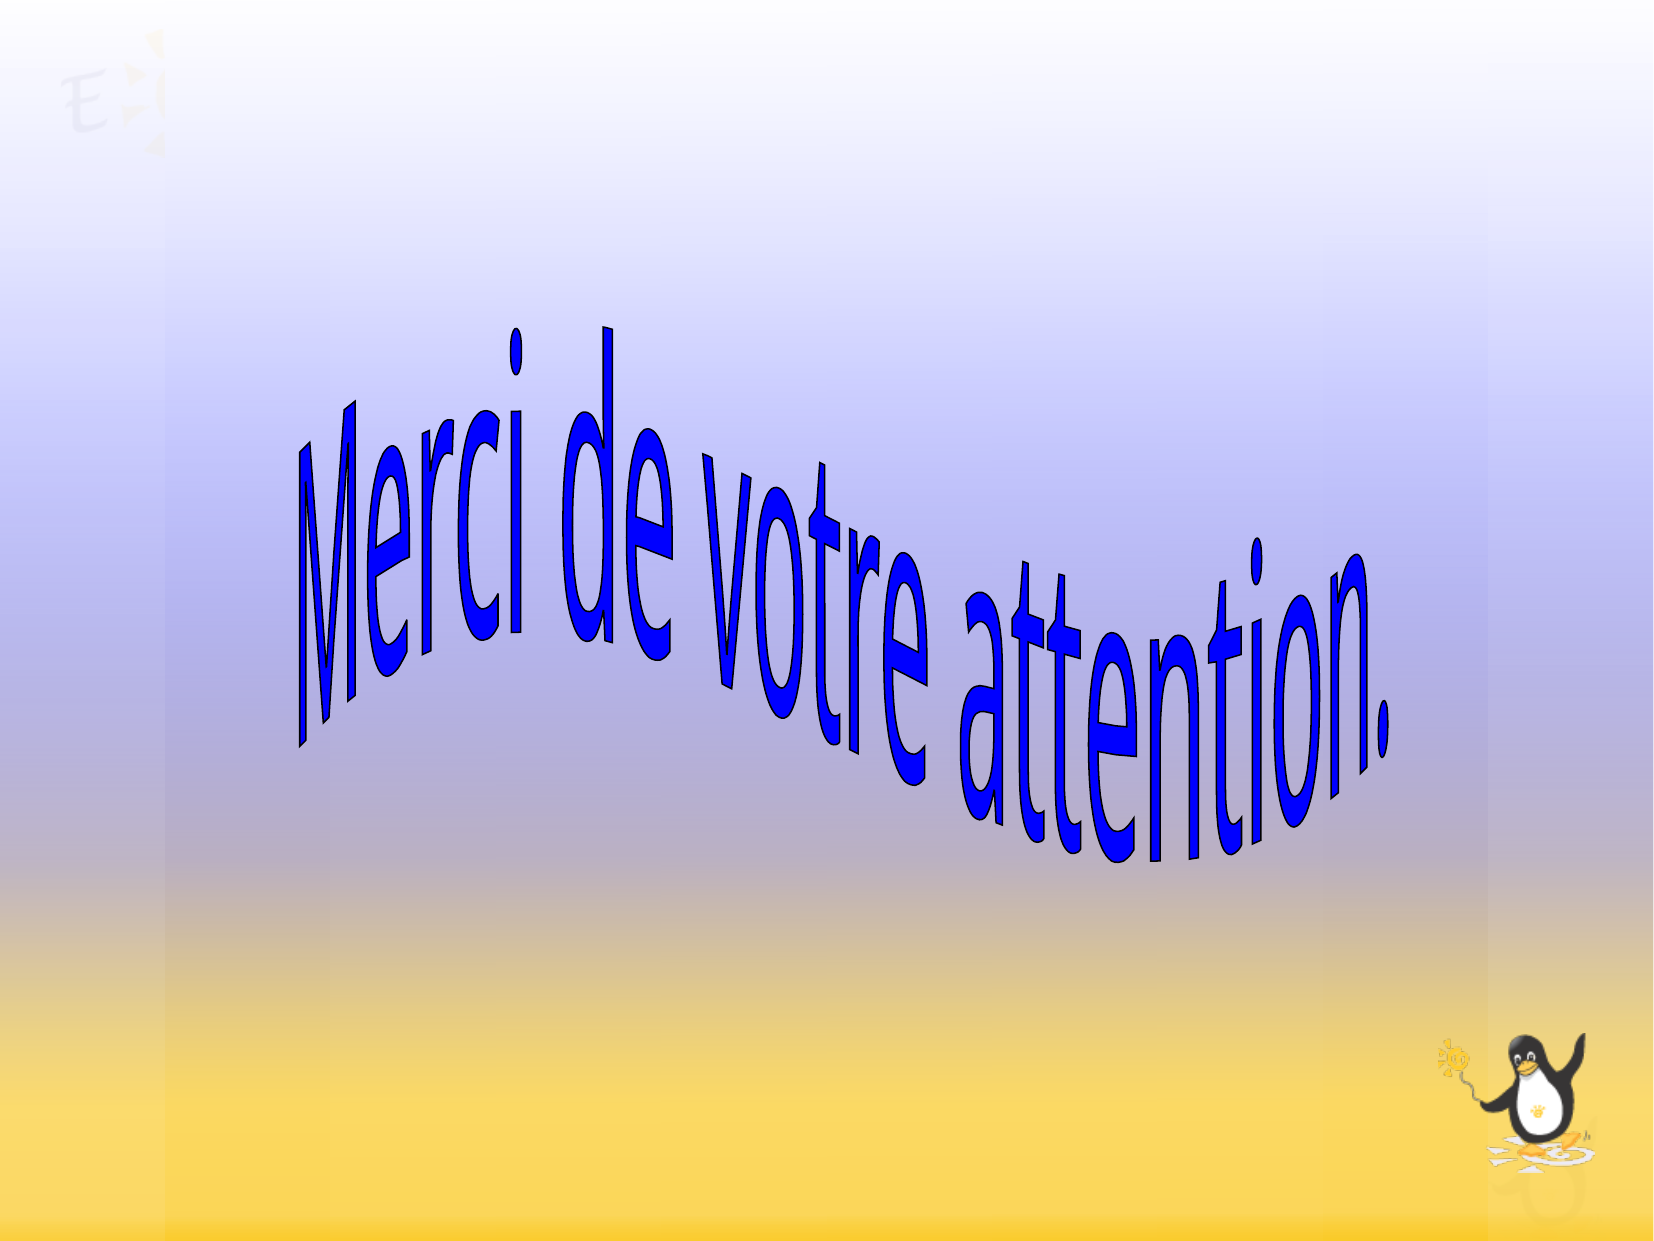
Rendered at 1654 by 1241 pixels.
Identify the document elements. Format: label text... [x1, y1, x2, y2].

text_box Merci de votre attention. [1150, 635, 1199, 862]
text_box Merci de votre attention. [1047, 574, 1081, 854]
text_box Merci de votre attention. [422, 419, 454, 655]
text_box Merci de votre attention. [756, 487, 803, 719]
text_box Merci de votre attention. [883, 552, 927, 786]
text_box Merci de votre attention. [299, 401, 356, 747]
text_box Merci de votre attention. [1252, 619, 1261, 845]
text_box Merci de votre attention. [809, 462, 840, 745]
text_box Merci de votre attention. [458, 410, 500, 641]
text_box Merci de votre attention. [626, 428, 673, 661]
text_box Merci de votre attention. [1251, 538, 1262, 585]
text_box Merci de votre attention. [1012, 561, 1044, 843]
text_box Merci de votre attention. [1274, 595, 1320, 828]
text_box Merci de votre attention. [1088, 632, 1137, 863]
text_box Merci de votre attention. [562, 327, 613, 643]
text_box Merci de votre attention. [1378, 700, 1388, 758]
text_box Merci de votre attention. [1208, 580, 1242, 855]
picture [0, 0, 1654, 1241]
text_box Merci de votre attention. [510, 328, 522, 375]
text_box Merci de votre attention. [960, 592, 1003, 826]
text_box Merci de votre attention. [849, 528, 880, 754]
text_box Merci de votre attention. [1331, 554, 1367, 799]
text_box Merci de votre attention. [367, 445, 410, 677]
text_box Merci de votre attention. [702, 453, 751, 689]
text_box Merci de votre attention. [511, 411, 521, 633]
